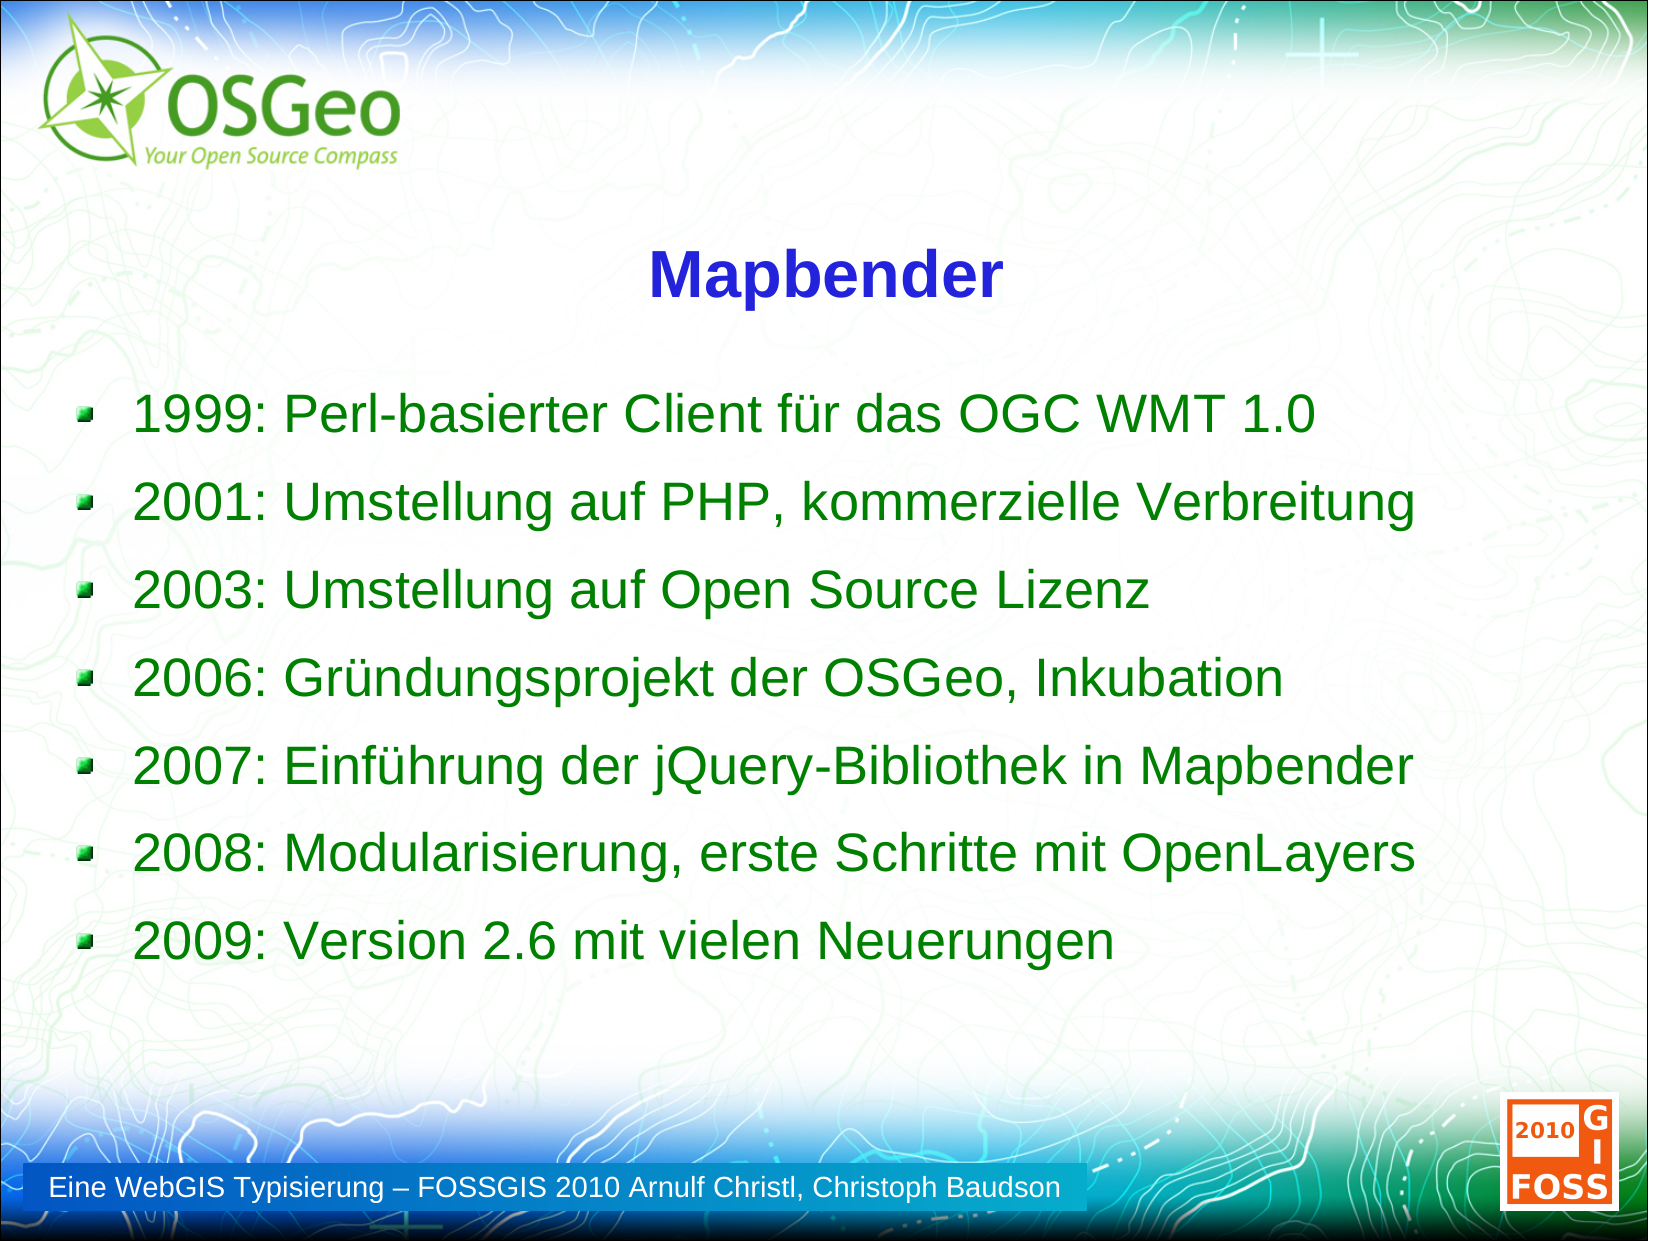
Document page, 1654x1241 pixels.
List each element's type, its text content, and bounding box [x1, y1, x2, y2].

picture [1, 1, 1647, 1240]
title Mapbender [82, 208, 1571, 342]
list 1999: Perl-basierter Client für das OGC WMT 1.0 2001: Umstellung auf PHP, kommerzielle Verbreitung 2003: Umstellung auf Open Source Lizenz 2006: Gründungsprojekt der OSGeo, Inkubation 2007: Einführung der jQuery-Bibliothek in Mapbender 2008: Modularisierung, erste Schritte mit OpenLayers 2009: Version 2.6 mit vielen Neuerungen [76, 383, 1565, 1188]
